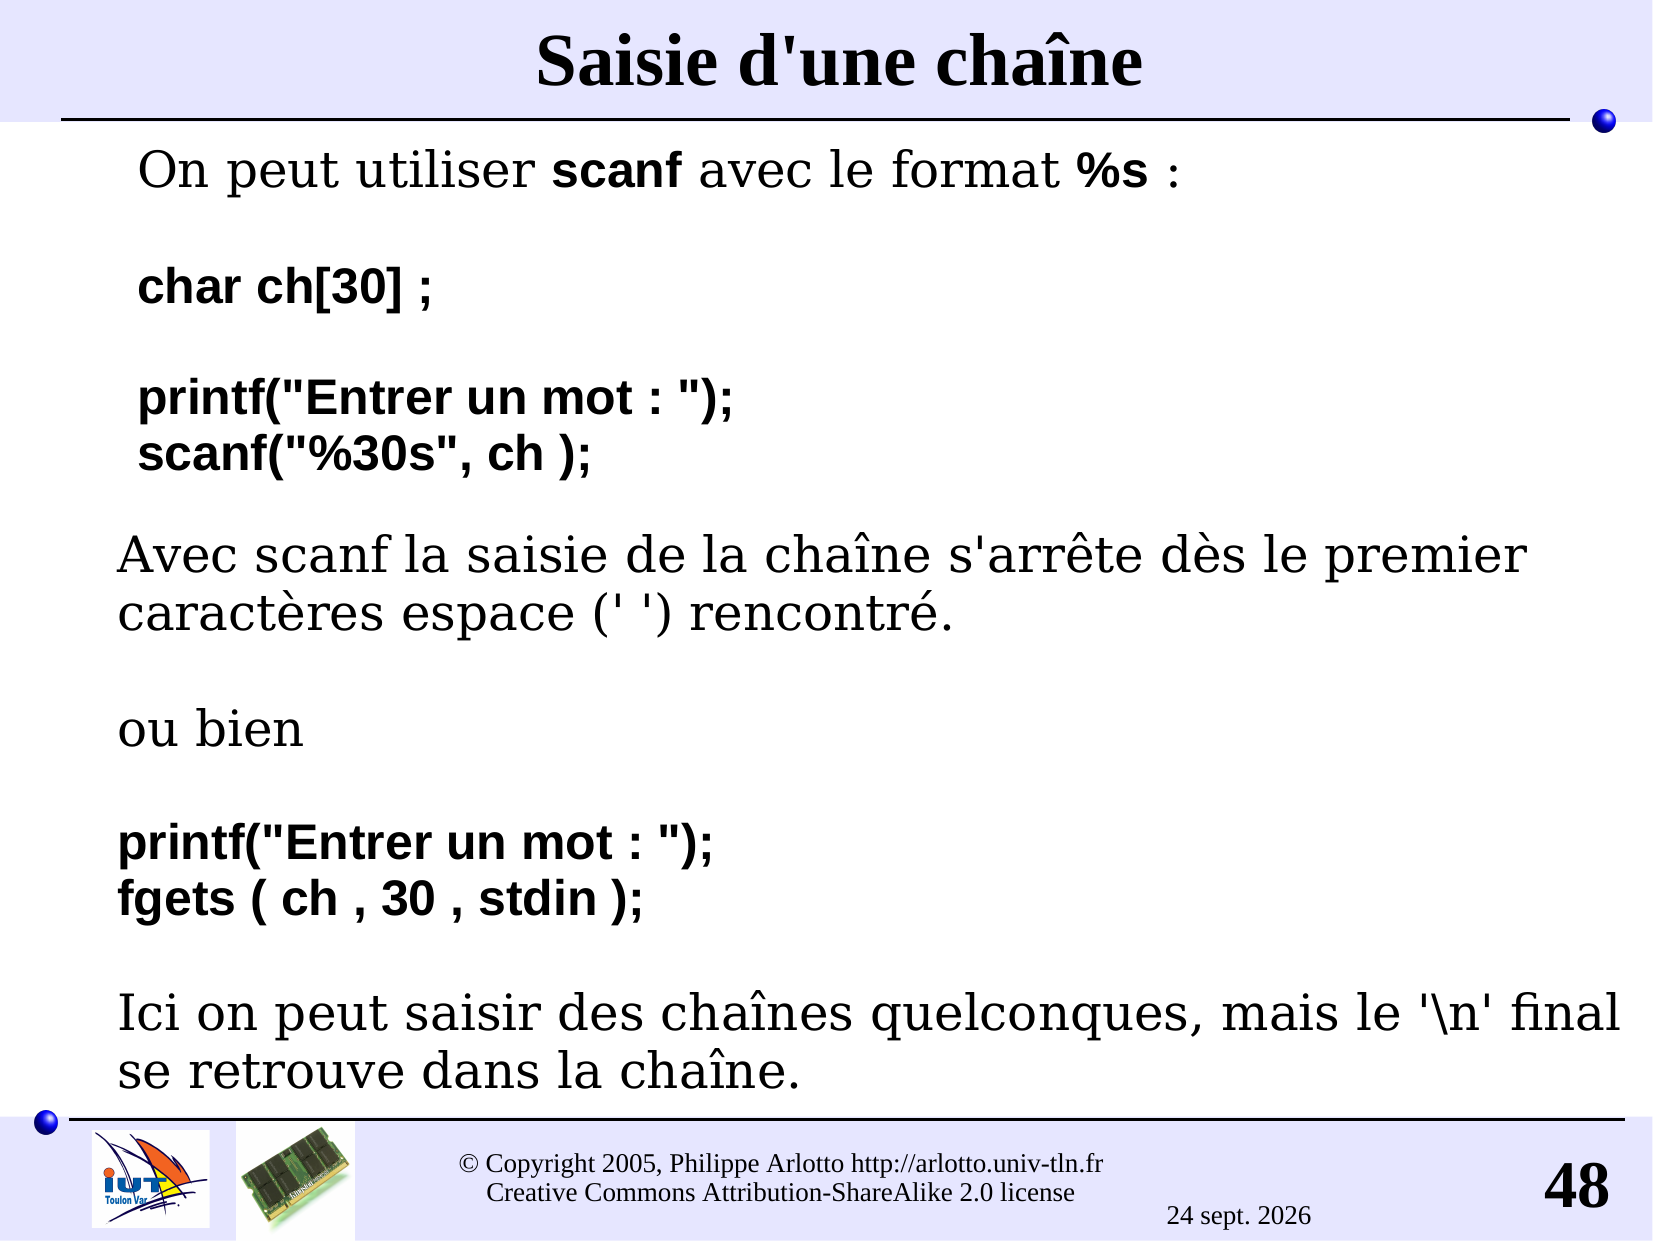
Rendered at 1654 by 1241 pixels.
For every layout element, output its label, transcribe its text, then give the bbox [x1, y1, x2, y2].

title Saisie d'une chaîne [95, 11, 1585, 110]
text_box On peut utiliser scanf avec le format %s : char ch[30] ; printf("Entrer un mot : "); scanf("%30s", ch ); [137, 141, 1183, 525]
picture [236, 1121, 355, 1241]
text_box Avec scanf la saisie de la chaîne s'arrête dès le premier caractères espace (' ') rencontré. ou bien printf("Entrer un mot : "); fgets ( ch , 30 , stdin ); Ici on peut saisir des chaînes quelconques, mais le '\n' final se retrouve dans la chaîne. [117, 525, 1625, 1101]
